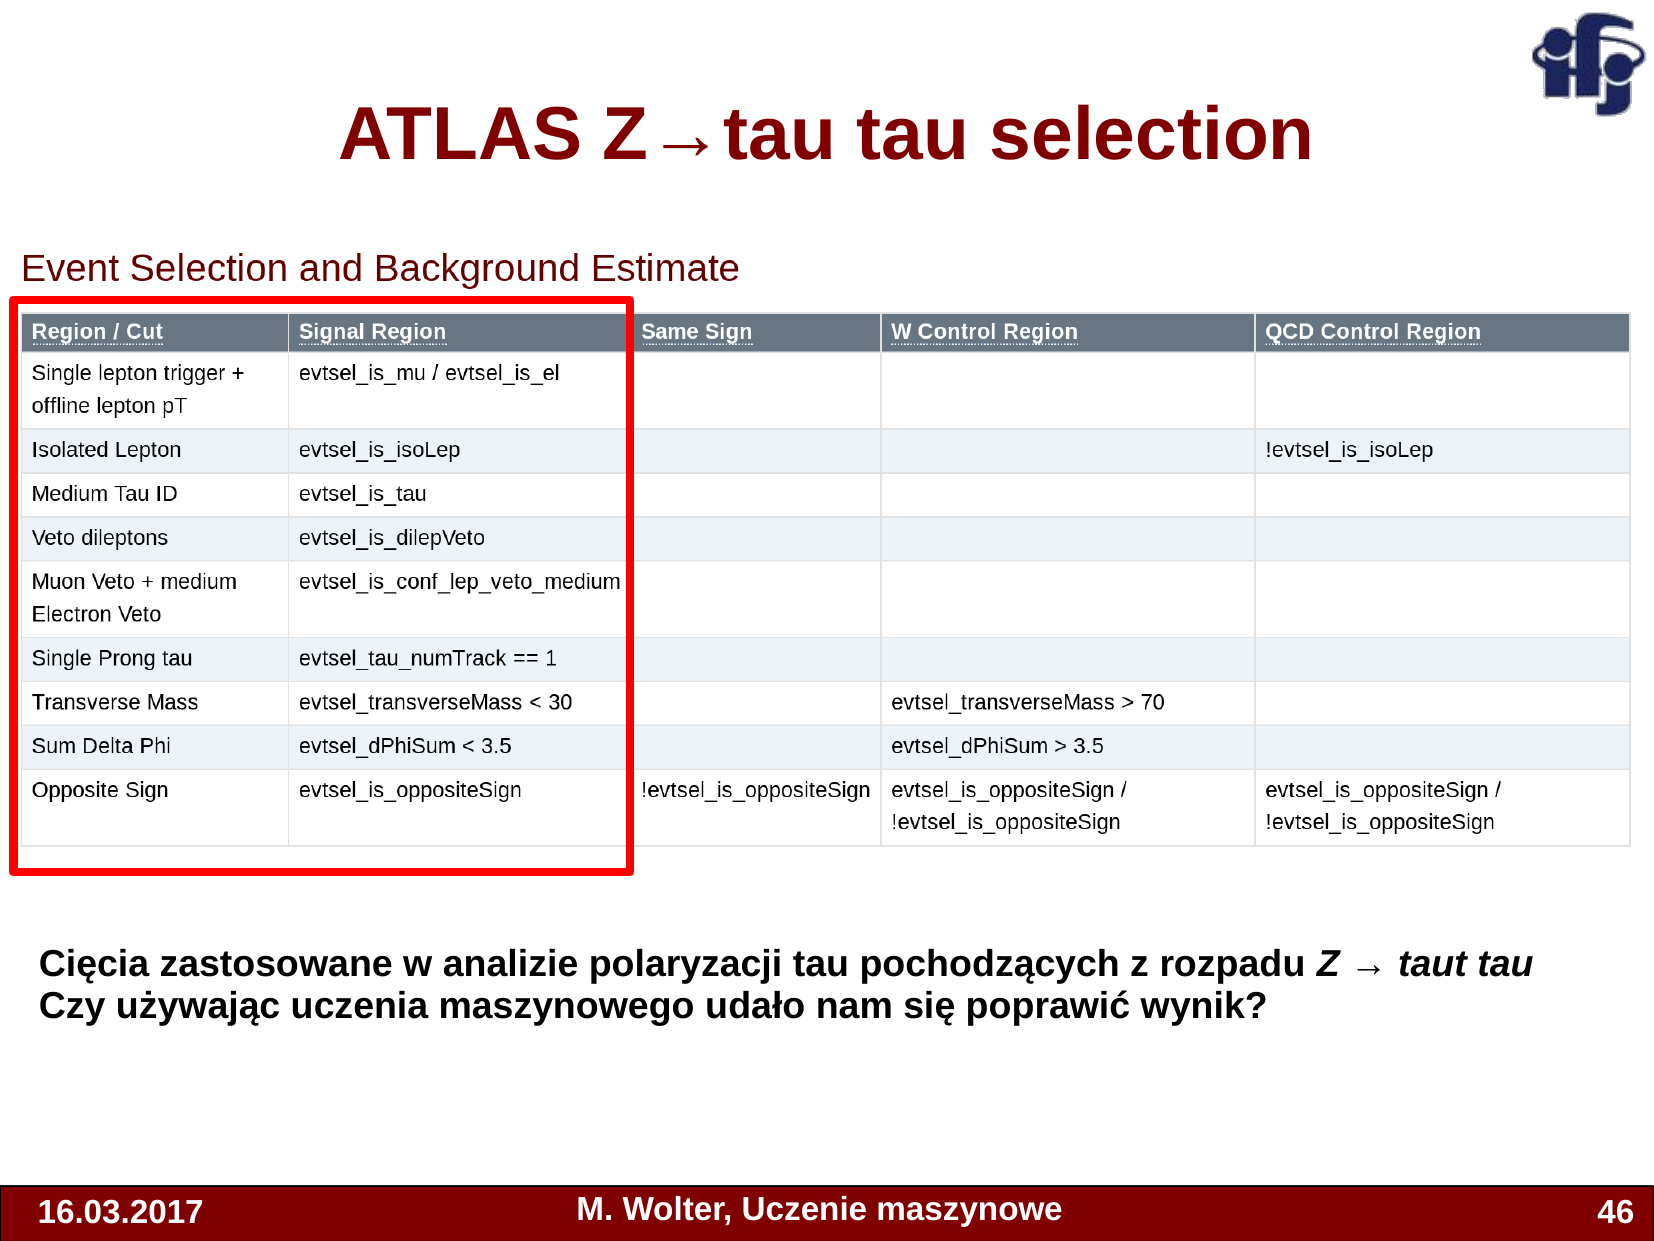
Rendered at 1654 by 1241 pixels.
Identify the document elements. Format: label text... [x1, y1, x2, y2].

title ATLAS Z→tau tau selection [82, 25, 1571, 233]
text_box Cięcia zastosowane w analizie polaryzacji tau pochodzących z rozpadu Z → taut tau Czy używając uczenia maszynowego udało nam się poprawić wynik? [24, 935, 1630, 1035]
picture [1, 236, 1654, 873]
picture [1525, 0, 1654, 129]
picture [18, 304, 626, 868]
